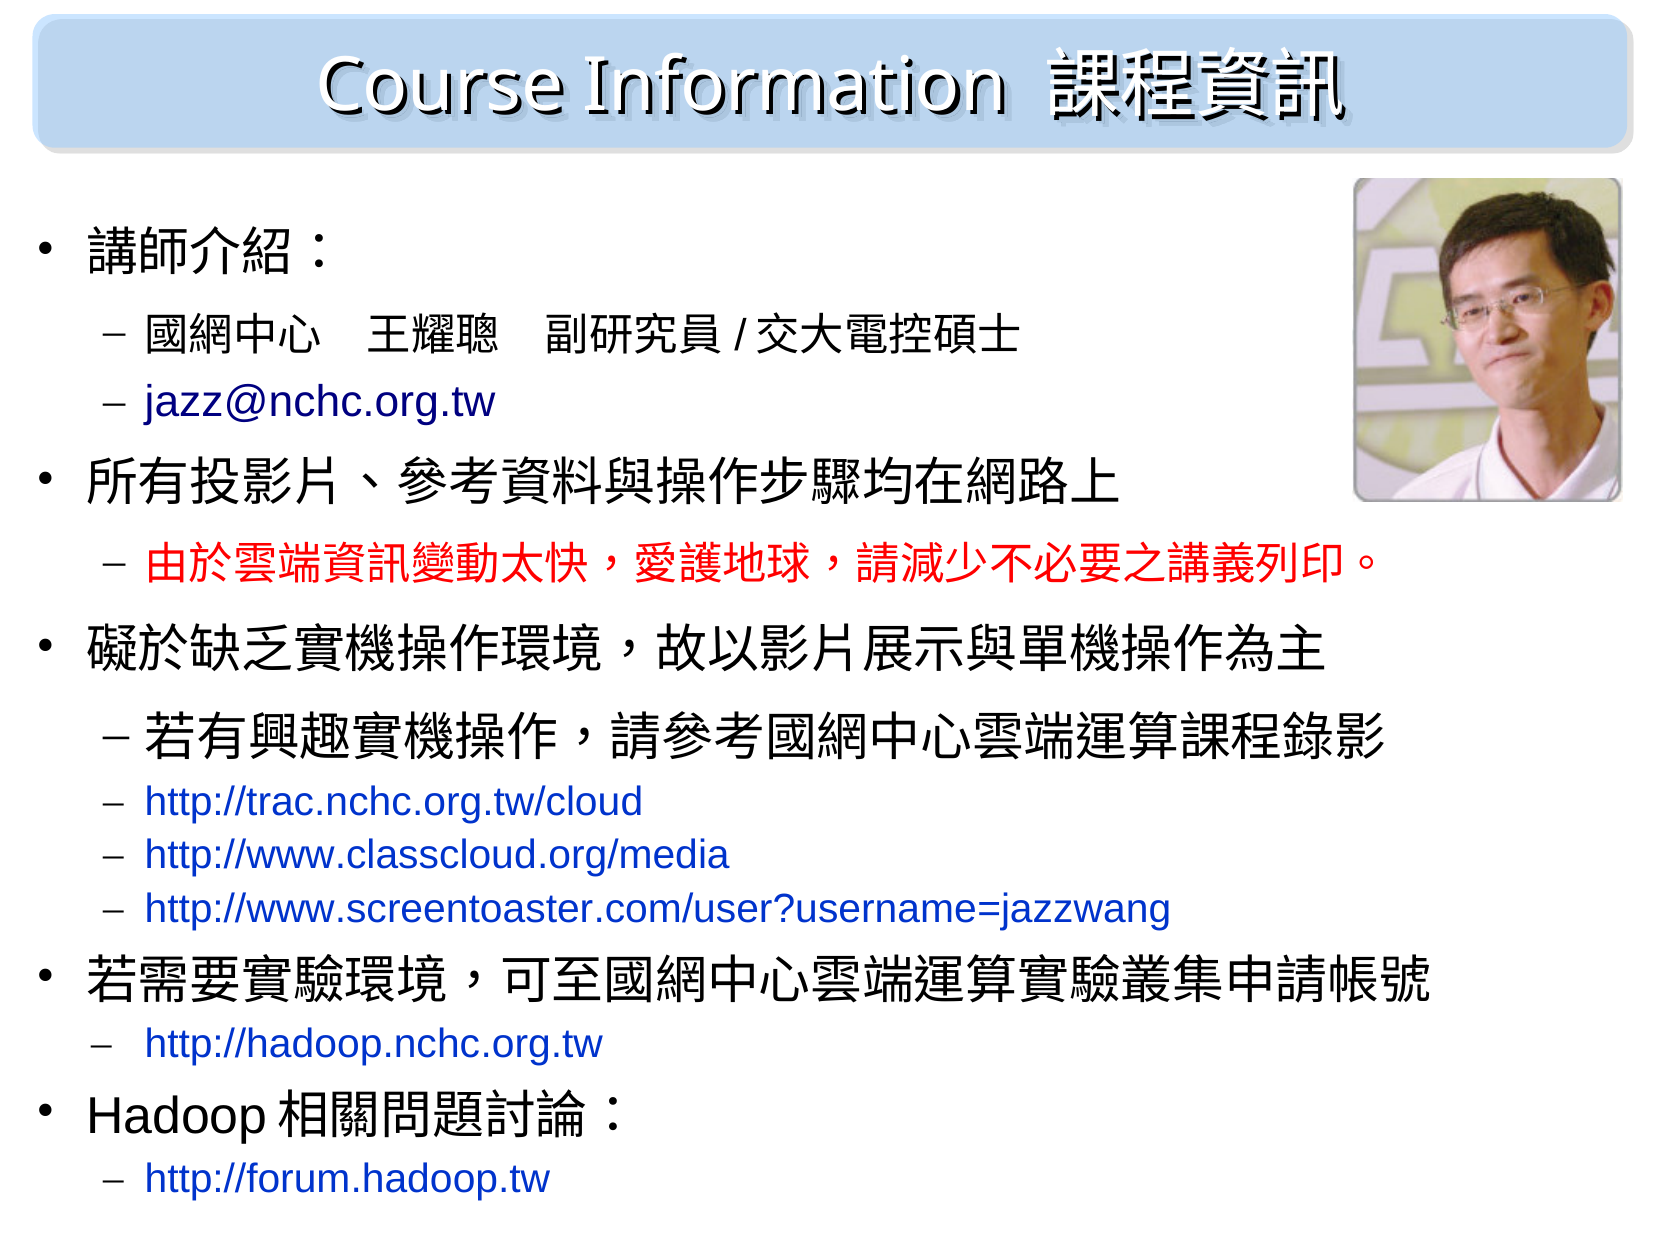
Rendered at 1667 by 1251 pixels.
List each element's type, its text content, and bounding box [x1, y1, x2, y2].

picture [1352, 178, 1623, 502]
list 講師介紹： 國網中心 王耀聰 副研究員/交大電控碩士 jazz@nchc.org.tw 所有投影片、參考資料與操作步驟均在網路上 由於雲端資訊變動太快，愛護地球，請減少不必要之講義列印。 礙於缺乏實機操作環境，故以影片展示與單機操作為主 若有興趣實機操作，請參考國網中心雲端運算課程錄影 http://trac.nchc.org.tw/cloud http://www.classcloud.org/media http://www.screentoaster.com/user?username=jazzwang 若需要實驗環境，可至國網中心雲端運算實驗叢集申請帳號 http://hadoop.nchc.org.tw Hadoop相關問題討論： http://forum.hadoop.tw [36, 206, 1619, 1211]
text_box Course Information 課程資訊 [32, 14, 1628, 148]
